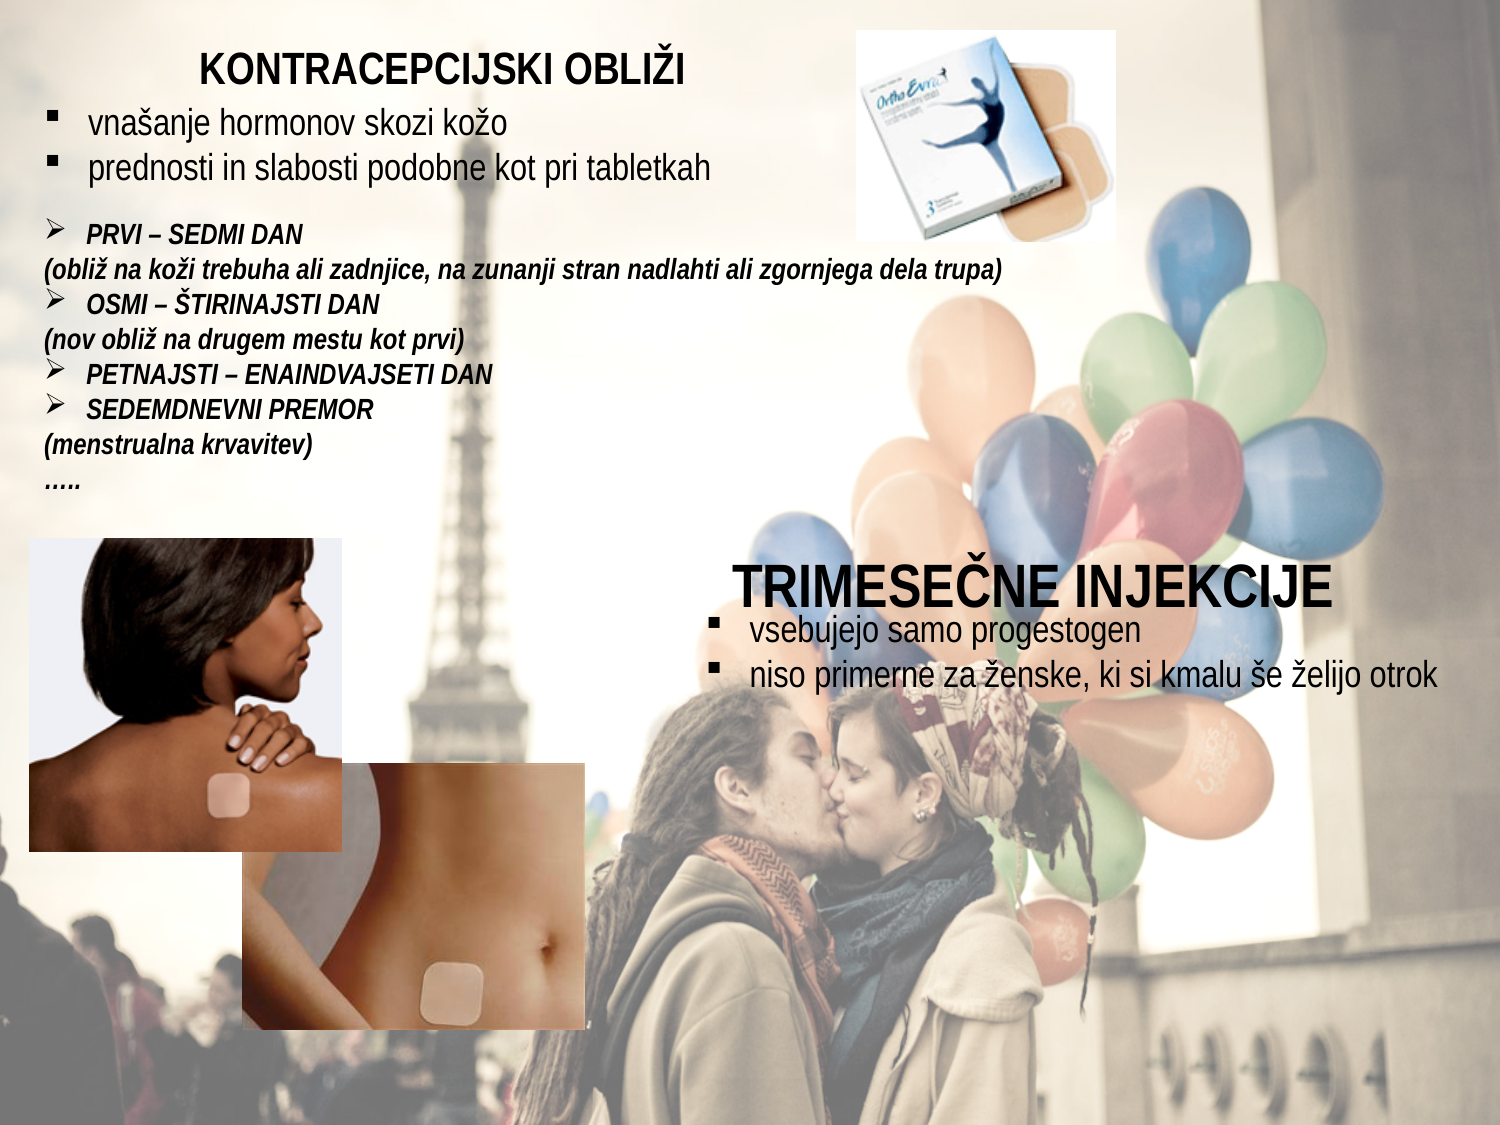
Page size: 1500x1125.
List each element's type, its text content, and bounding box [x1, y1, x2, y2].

text_box KONTRACEPCIJSKI OBLIŽI [29, 31, 856, 78]
text_box vsebujejo samo progestogen niso primerne za ženske, ki si kmalu še želijo otrok [690, 597, 1500, 703]
picture [0, 0, 1500, 1125]
text_box vnašanje hormonov skozi kožo prednosti in slabosti podobne kot pri tabletkah PRVI – SEDMI DAN (obliž na koži trebuha ali zadnjice, na zunanji stran nadlahti ali zgornjega dela trupa) OSMI – ŠTIRINAJSTI DAN (nov obliž na drugem mestu kot prvi) PETNAJSTI – ENAINDVAJSETI DAN SEDEMDNEVNI PREMOR (menstrualna krvavitev) ….. [29, 78, 1329, 1098]
text_box TRIMESEČNE INJEKCIJE [608, 538, 1459, 653]
